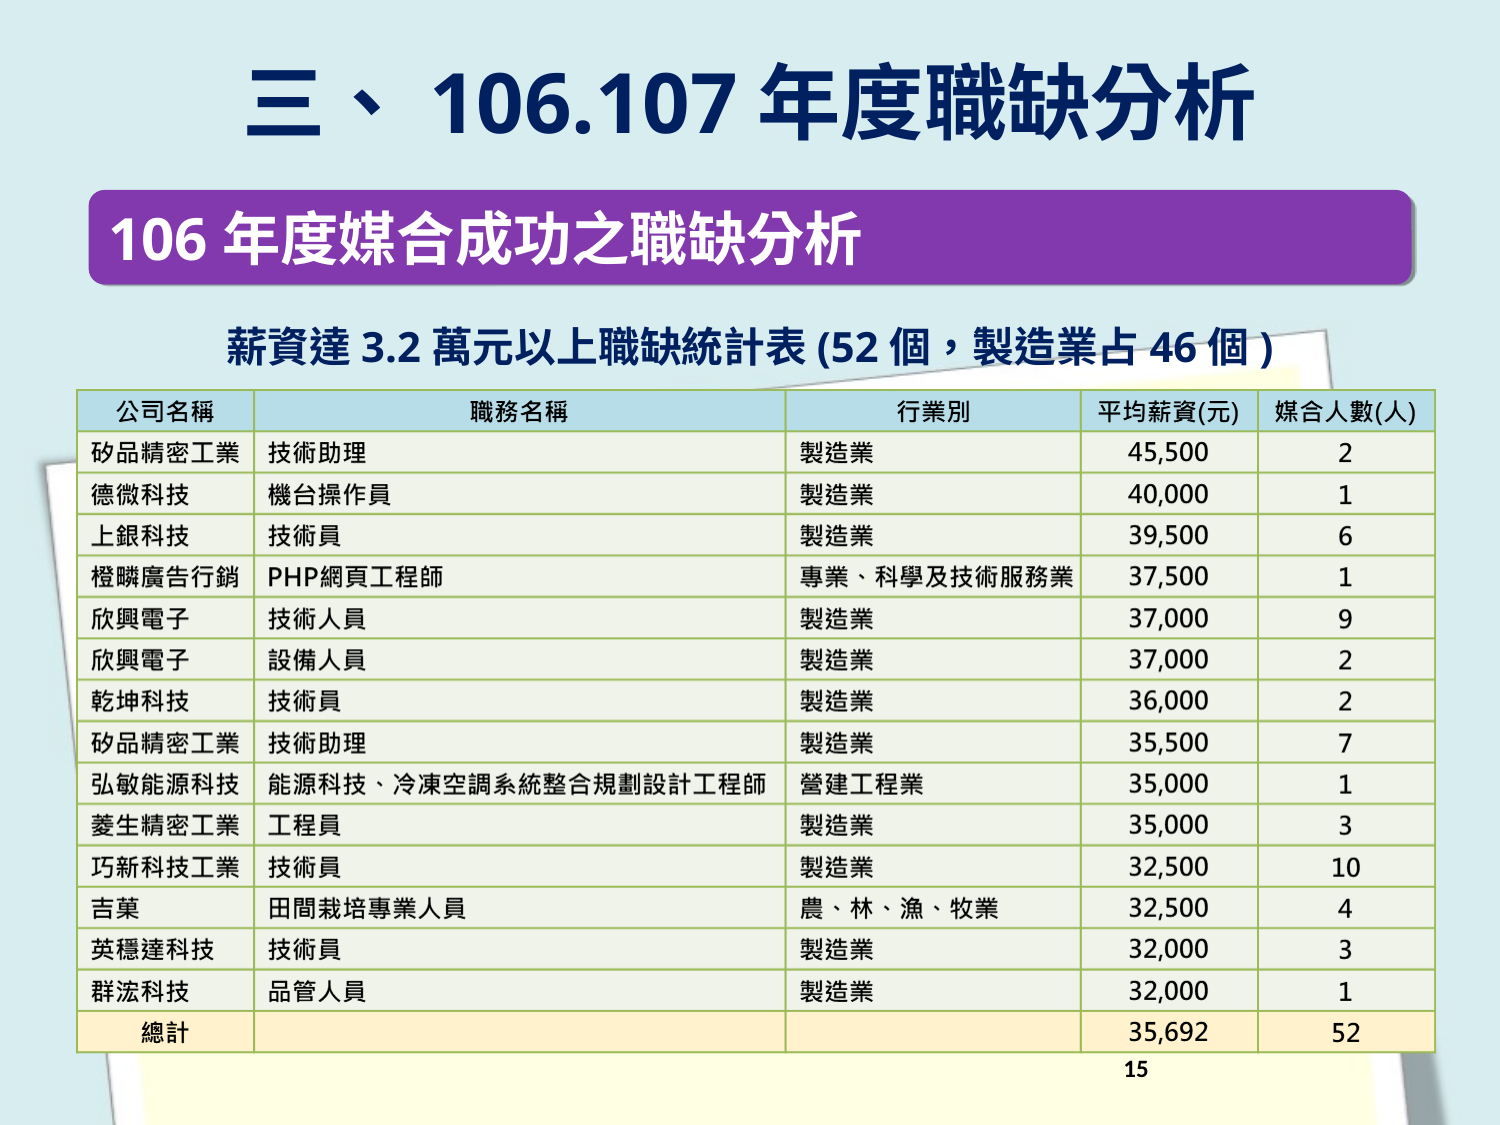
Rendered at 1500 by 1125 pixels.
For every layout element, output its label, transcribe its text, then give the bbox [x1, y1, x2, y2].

text_box 薪資達3.2萬元以上職缺統計表(52個，製造業占46個) [0, 313, 1500, 378]
text_box 106年度媒合成功之職缺分析 [88, 189, 1412, 285]
text_box 三、106.107年度職缺分析 [0, 42, 1500, 137]
picture [76, 389, 1436, 1063]
text_box 15 [1108, 1037, 1459, 1098]
